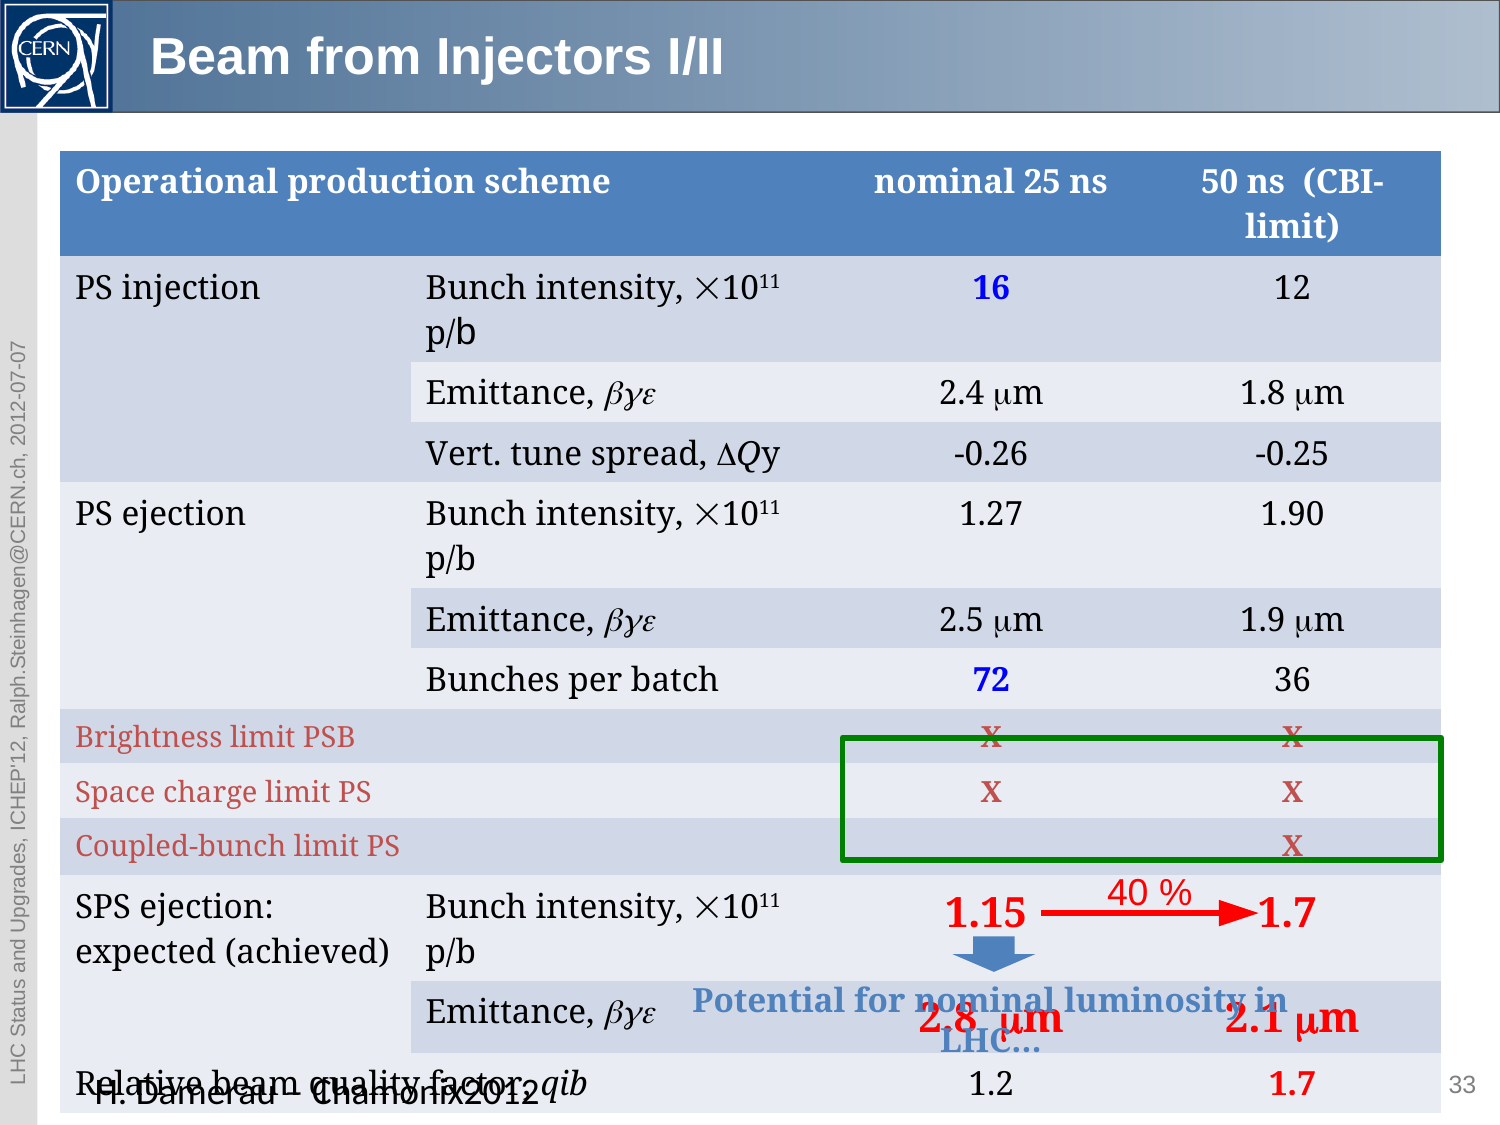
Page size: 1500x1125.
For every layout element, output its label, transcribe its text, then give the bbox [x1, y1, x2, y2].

picture [0, 0, 113, 113]
table_header nominal 25 ns [839, 151, 1144, 256]
table_cell Coupled-bunch limit PS [60, 818, 839, 875]
table_cell 1.7 [1144, 1053, 1441, 1113]
table_cell 2.8 mm [839, 1029, 1144, 1053]
title Beam from Injectors I/II [150, 0, 1201, 113]
text_box H. Damerau – Chamonix2012 [79, 1059, 556, 1120]
table_cell 16 [839, 256, 1144, 362]
table_cell Emittance, bge [411, 981, 839, 1053]
table_cell X [1144, 818, 1438, 857]
table_cell Emittance, bge [411, 588, 839, 648]
table_cell 72 [839, 648, 1144, 709]
table_header 50 ns (CBI-limit) [1144, 151, 1441, 256]
table_cell Space charge limit PS [60, 763, 839, 818]
table_cell 1.2 [839, 1053, 1144, 1113]
table_cell 1.9 mm [1144, 588, 1441, 648]
table_cell X [1144, 741, 1438, 763]
table_cell PS ejection [60, 482, 411, 709]
table_cell 36 [1144, 648, 1441, 709]
table_cell X [1144, 863, 1441, 875]
table_cell Relative beam quality factor, qib [60, 1053, 839, 1113]
table_cell [845, 818, 1144, 857]
table_cell X [1144, 709, 1441, 735]
table_cell Bunches per batch [411, 648, 839, 709]
table_header Operational production scheme [60, 151, 839, 256]
table_cell 2.1 mm [1144, 981, 1441, 1053]
table_cell Brightness limit PSB [60, 709, 839, 763]
table_cell 12 [1144, 256, 1441, 362]
table_cell PS injection [60, 256, 411, 482]
table_cell 1.8 mm [1144, 362, 1441, 422]
table_cell X [845, 763, 1144, 818]
table_cell [839, 818, 1144, 875]
table_cell SPS ejection: expected (achieved) [60, 875, 411, 1053]
table_cell Vert. tune spread, DQy [411, 422, 839, 482]
table_cell 2.5 mm [839, 588, 1144, 648]
table_cell X [839, 709, 1144, 763]
table_cell 1.15 [1132, 882, 1143, 903]
table_cell Bunch intensity, ´1011 p/b [411, 256, 839, 362]
table_cell 1.27 [839, 482, 1144, 588]
table_cell Emittance, bge [411, 362, 839, 422]
table_cell X [845, 741, 1144, 763]
table_cell 1.15 [839, 875, 1144, 971]
table_cell 2.4 mm [839, 362, 1144, 422]
table_cell Bunch intensity, ´1011 p/b [411, 875, 839, 981]
table_cell -0.26 [839, 422, 1144, 482]
table_cell -0.25 [1144, 422, 1441, 482]
table_cell X [1144, 763, 1438, 818]
table_cell 1.90 [1144, 482, 1441, 588]
text_box Potential for nominal luminosity in LHC… [630, 971, 1351, 1029]
table_cell Bunch intensity, ´1011 p/b [411, 482, 839, 588]
text_box [952, 936, 1036, 971]
table_cell 1.7 [1144, 875, 1441, 981]
